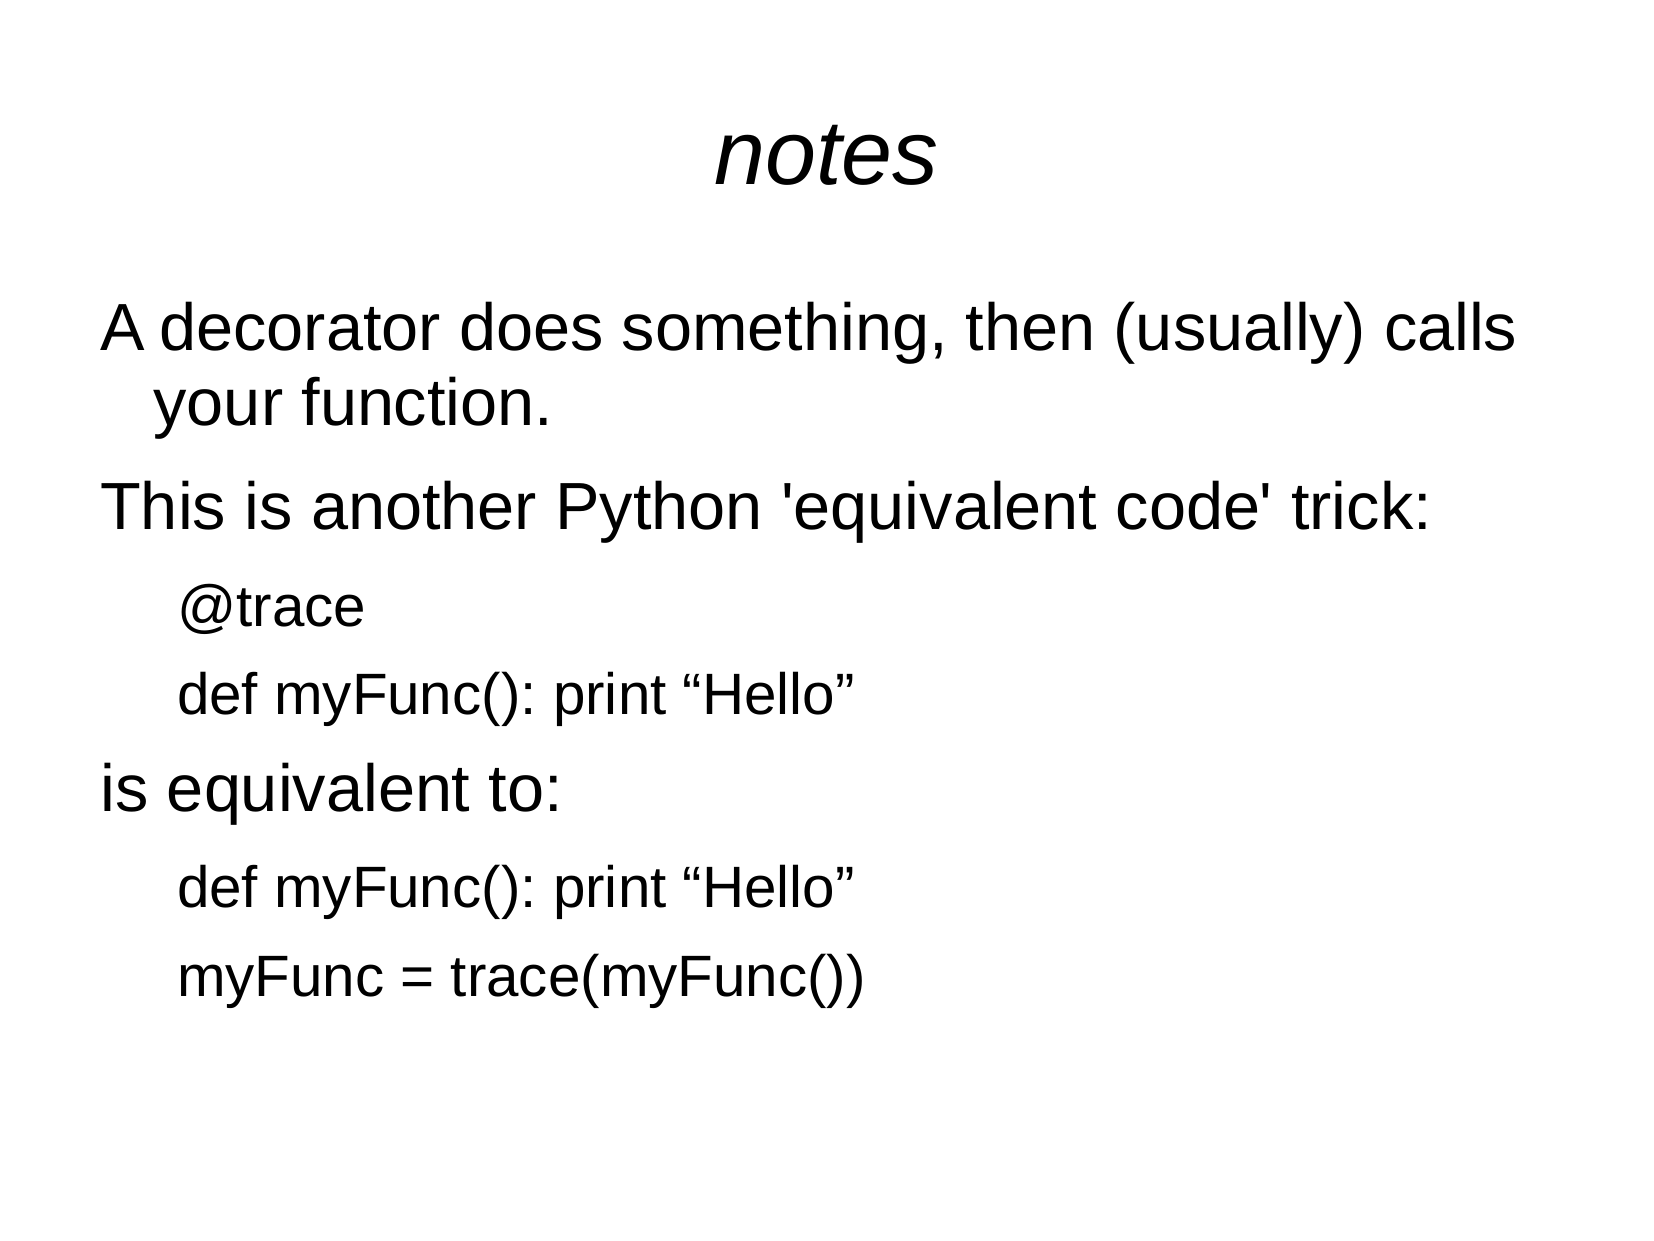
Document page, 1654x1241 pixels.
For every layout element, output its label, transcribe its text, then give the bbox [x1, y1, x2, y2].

title notes [82, 56, 1571, 250]
list A decorator does something, then (usually) calls your function. This is another Python 'equivalent code' trick: @trace def myFunc(): print “Hello” is equivalent to: def myFunc(): print “Hello” myFunc = trace(myFunc()) [82, 290, 1571, 1193]
